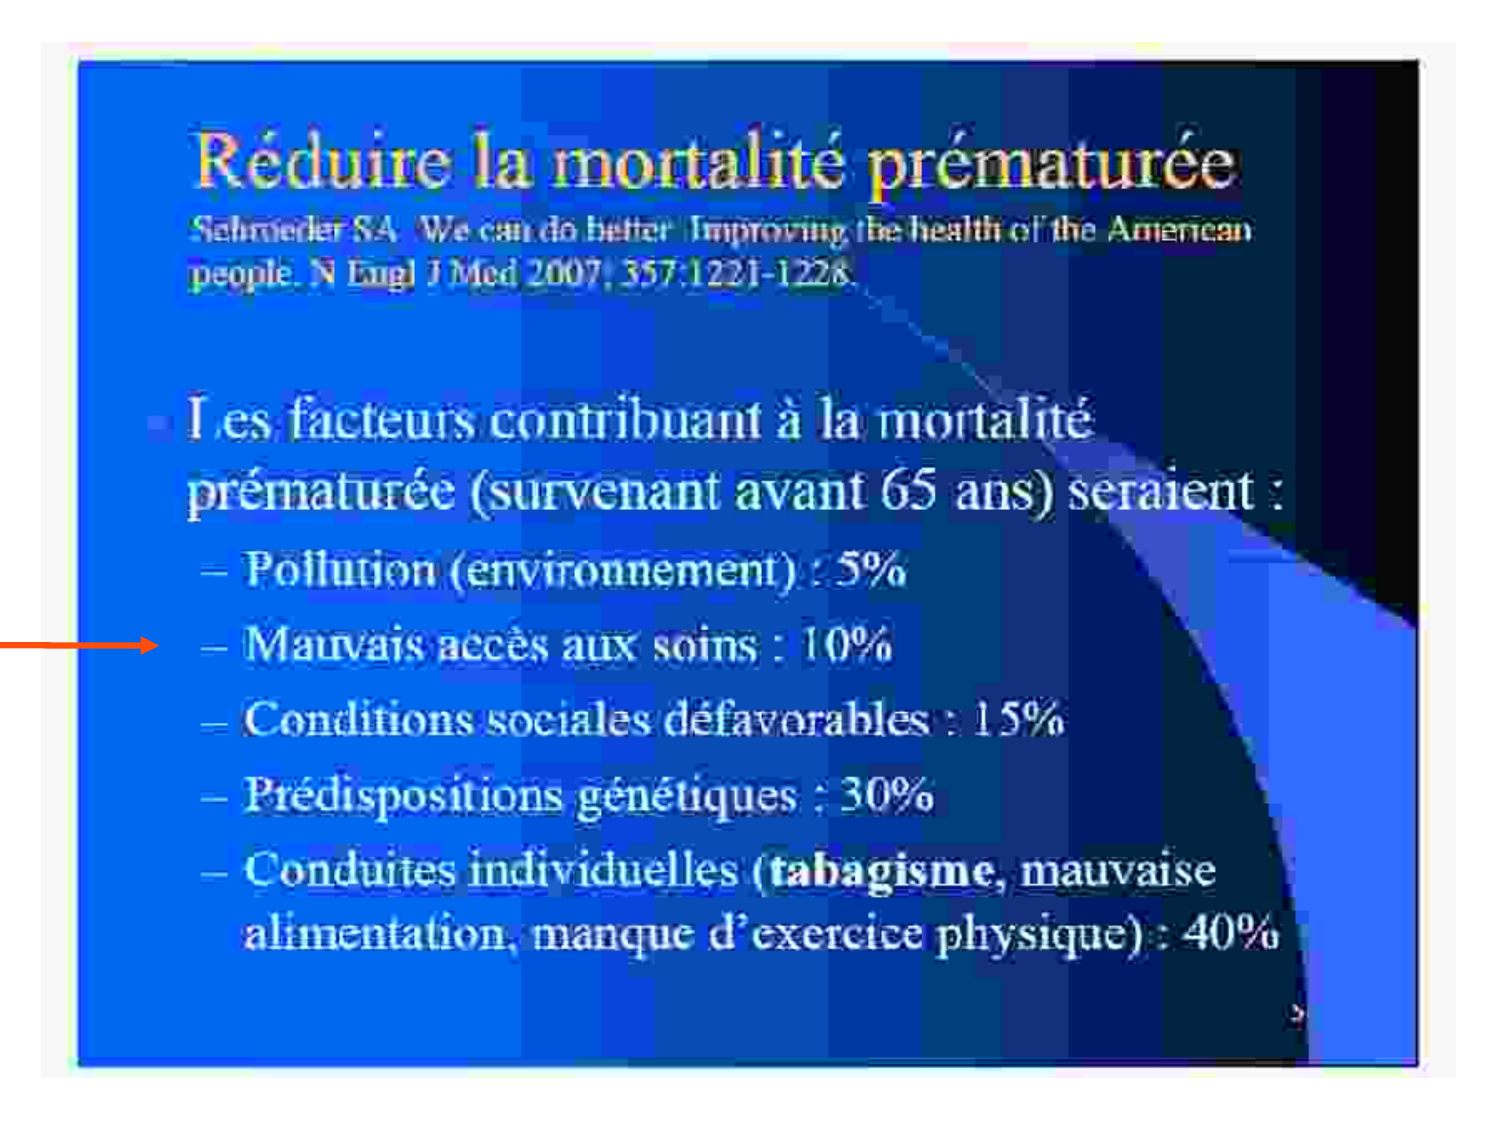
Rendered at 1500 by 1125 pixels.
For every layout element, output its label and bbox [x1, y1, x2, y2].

picture [41, 42, 1456, 1078]
